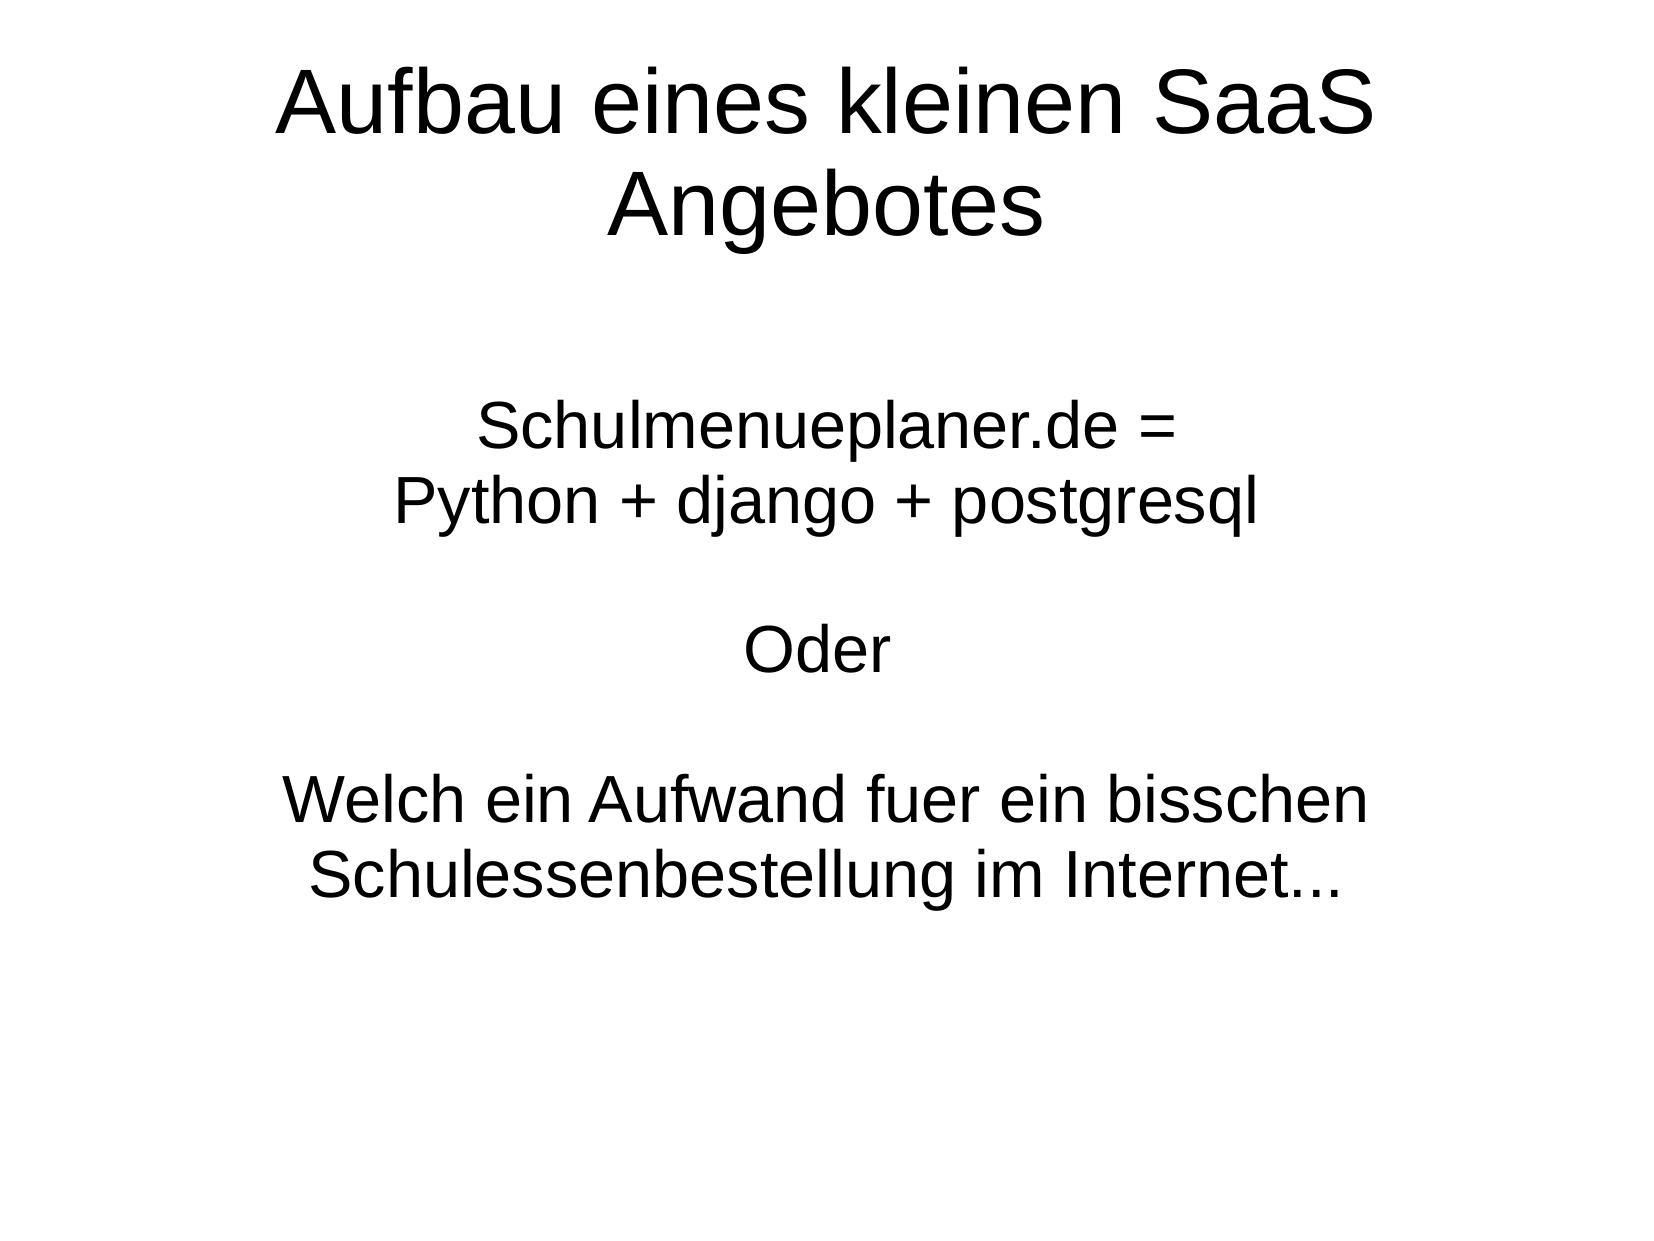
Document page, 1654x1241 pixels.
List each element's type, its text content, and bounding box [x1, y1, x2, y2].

subtitle Schulmenueplaner.de = Python + django + postgresql Oder Welch ein Aufwand fuer ein bisschen Schulessenbestellung im Internet... [82, 290, 1571, 1010]
title Aufbau eines kleinen SaaS Angebotes [82, 49, 1571, 257]
